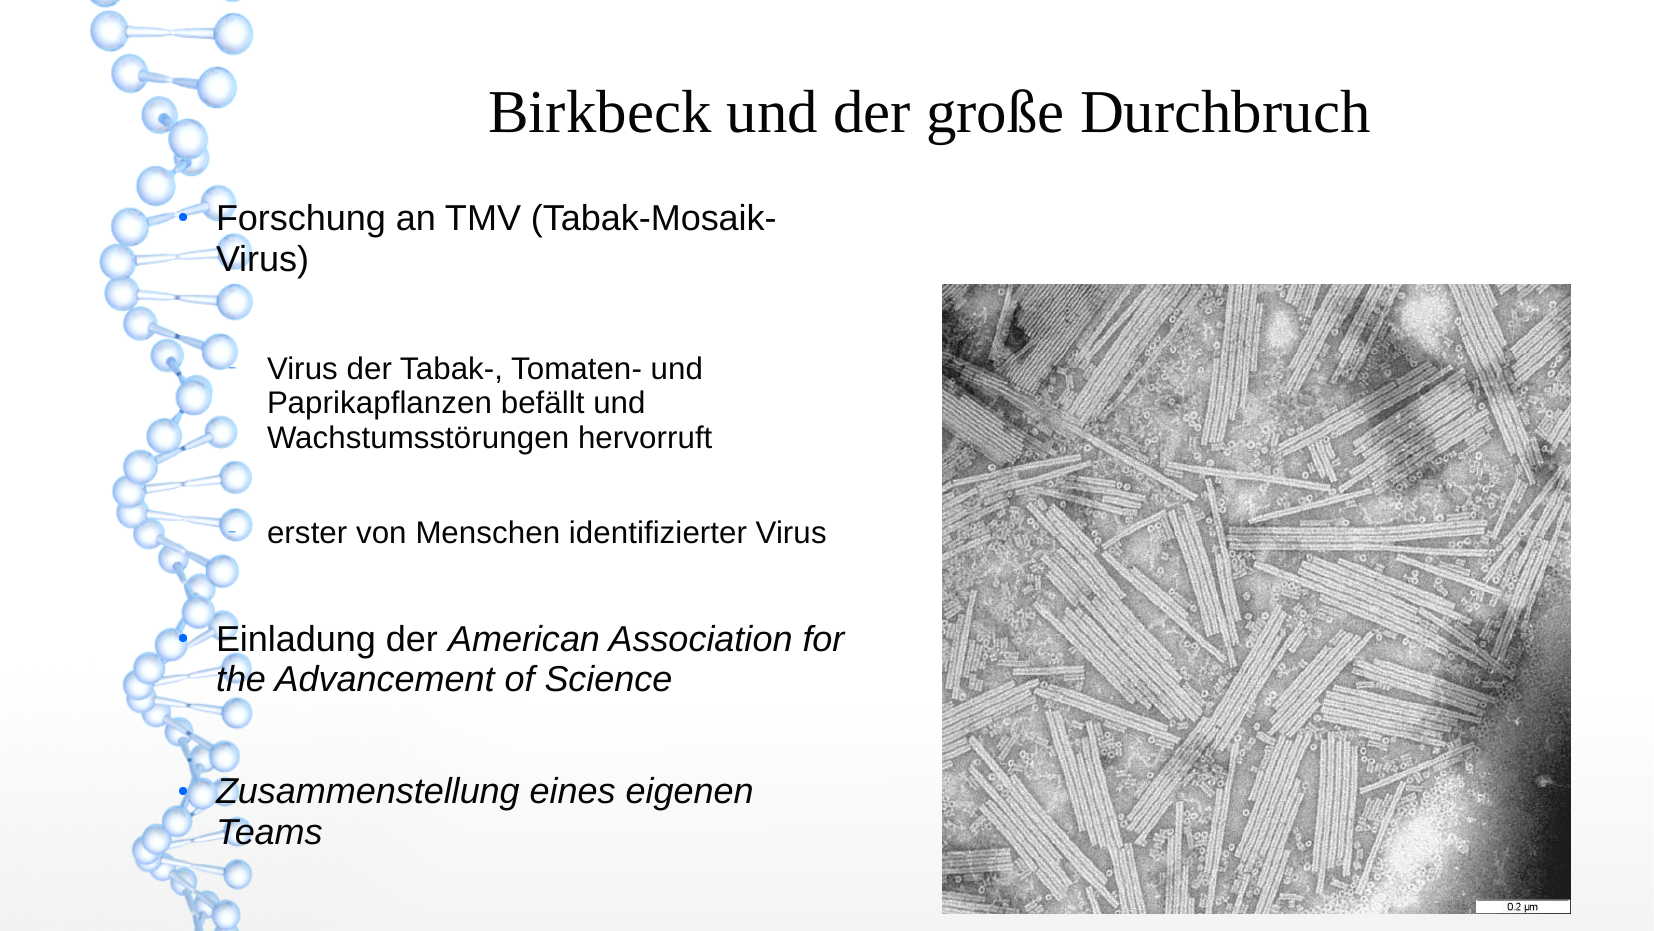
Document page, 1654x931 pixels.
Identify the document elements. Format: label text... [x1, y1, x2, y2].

picture [0, 0, 1654, 931]
list Forschung an TMV (Tabak-Mosaik-Virus) Virus der Tabak-, Tomaten- und Paprikapflanzen befällt und Wachstumsstörungen hervorruft erster von Menschen identifizierter Virus Einladung der American Association for the Advancement of Science Zusammenstellung eines eigenen Teams [165, 198, 871, 856]
title Birkbeck und der große Durchbruch [265, 35, 1595, 189]
